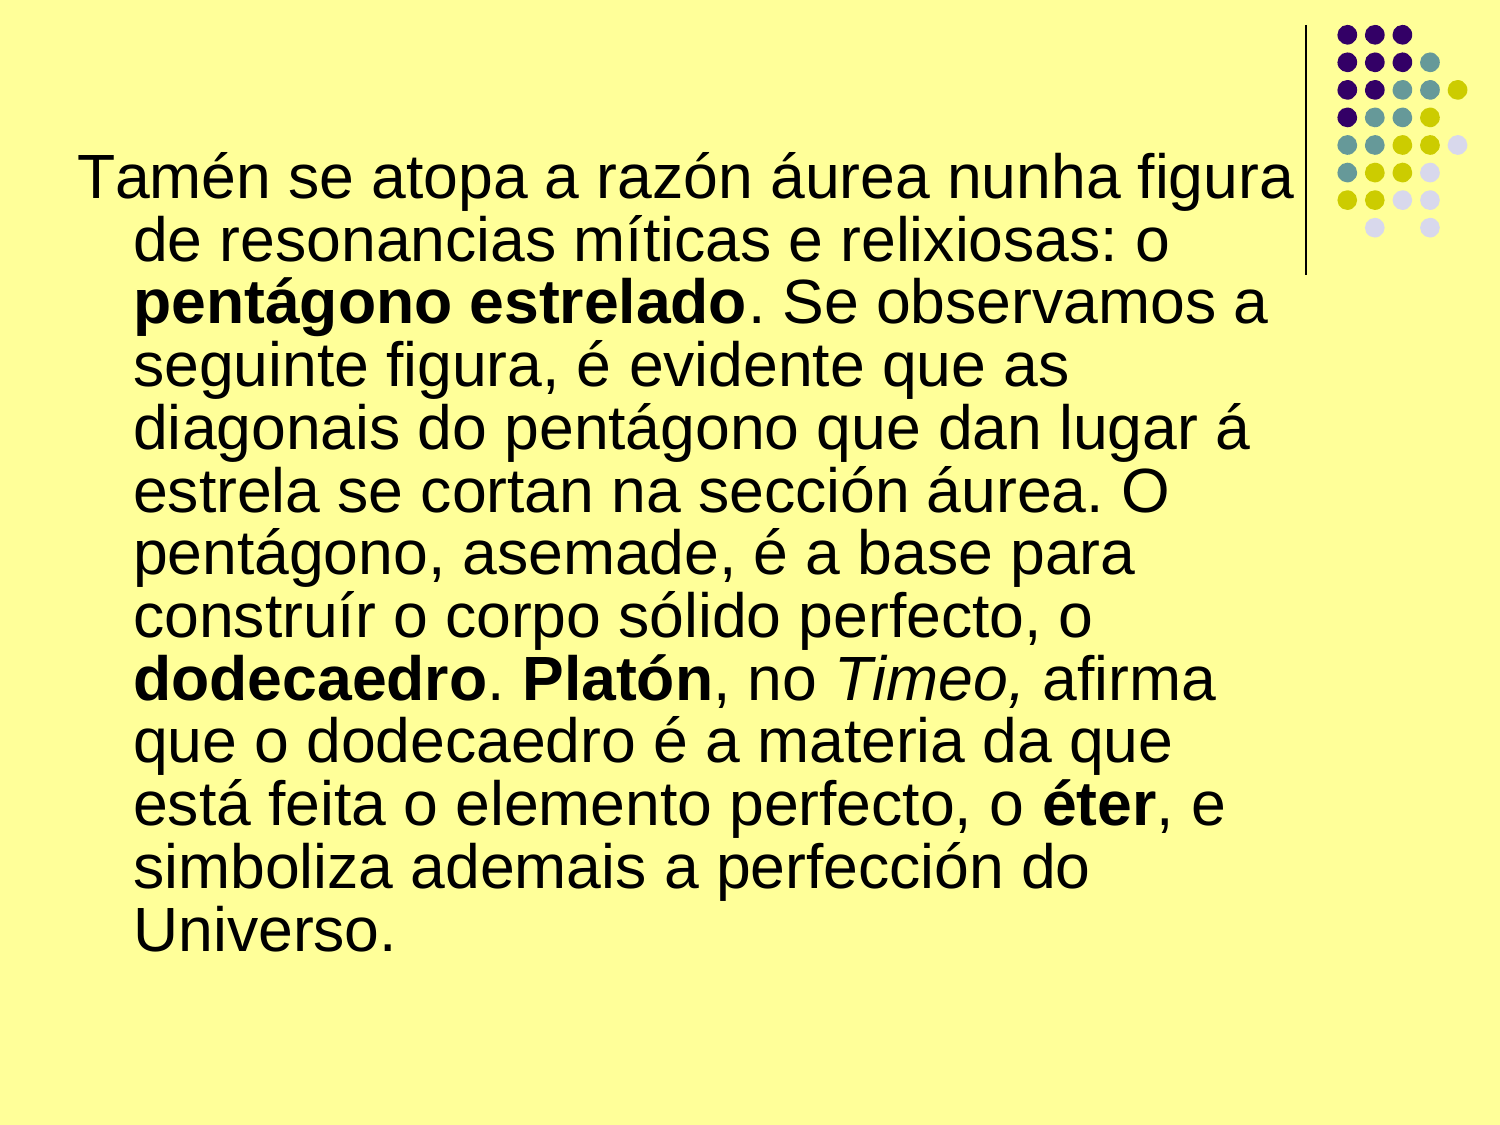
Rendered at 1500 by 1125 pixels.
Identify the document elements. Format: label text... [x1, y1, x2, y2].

list Tamén se atopa a razón áurea nunha figura de resonancias míticas e relixiosas: o pentágono estrelado. Se observamos a seguinte figura, é evidente que as diagonais do pentágono que dan lugar á estrela se cortan na sección áurea. O pentágono, asemade, é a base para construír o corpo sólido perfecto, o dodecaedro. Platón, no Timeo, afirma que o dodecaedro é a materia da que está feita o elemento perfecto, o éter, e simboliza ademais a perfección do Universo. [62, 140, 1313, 1125]
